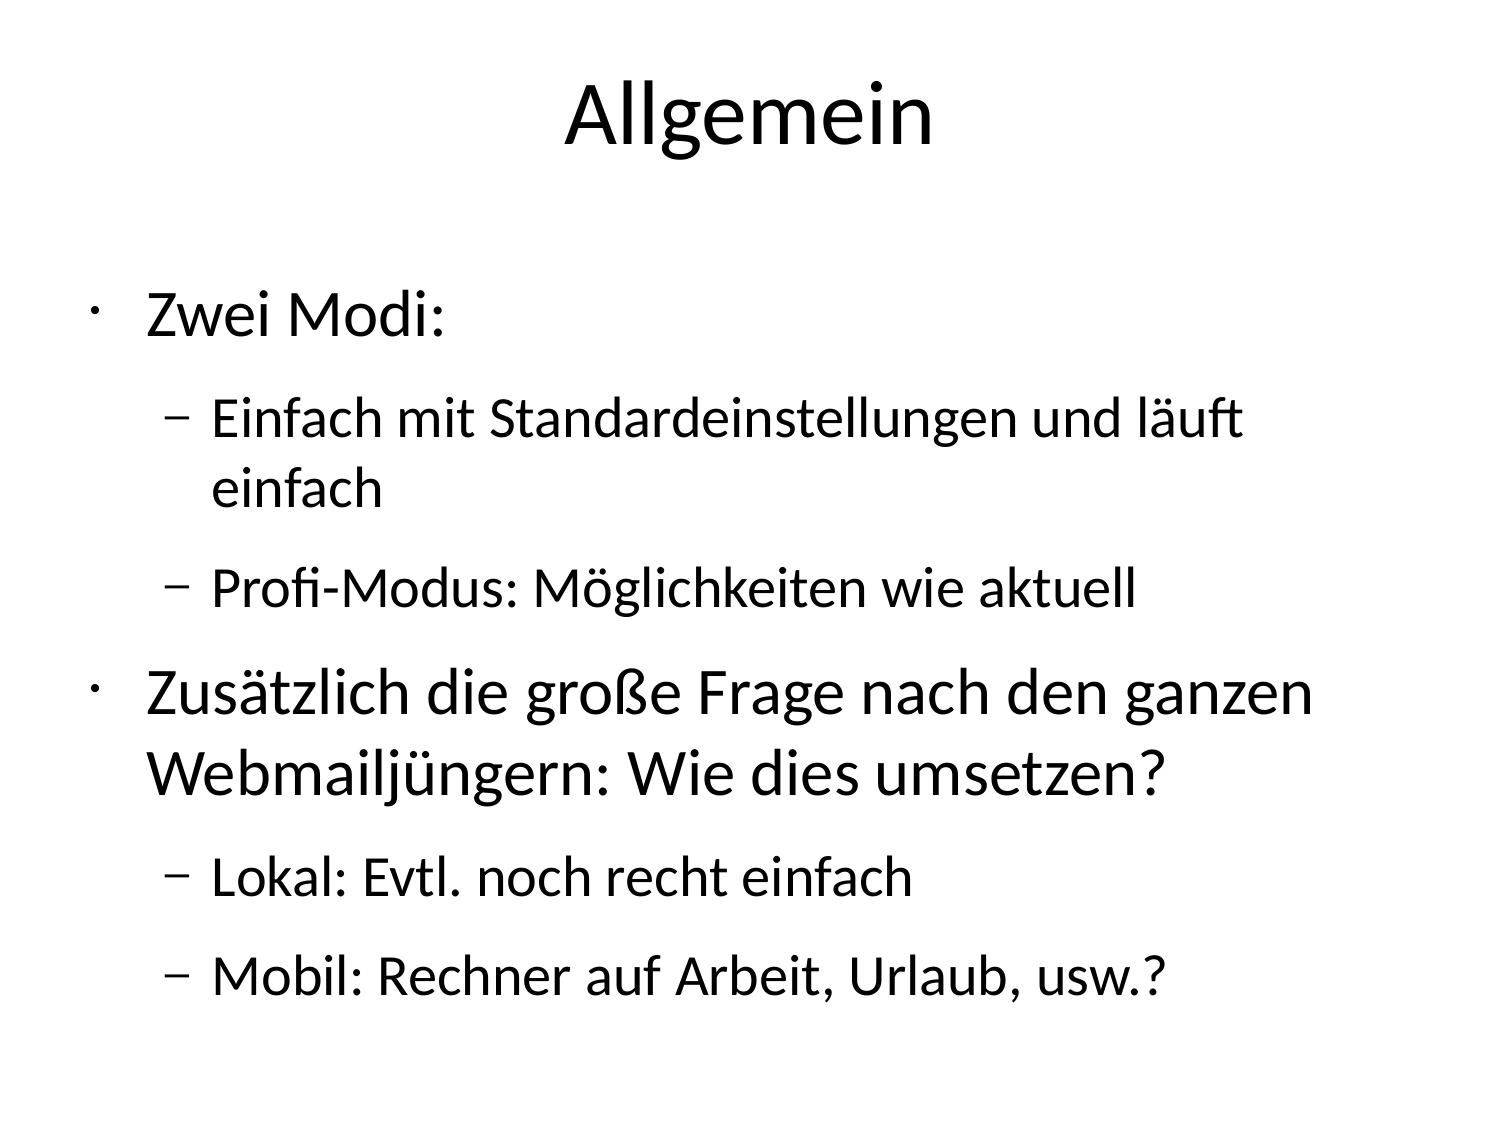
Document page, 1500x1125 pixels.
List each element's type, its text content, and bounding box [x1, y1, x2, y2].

list Zwei Modi: Einfach mit Standardeinstellungen und läuft einfach Profi-Modus: Möglichkeiten wie aktuell Zusätzlich die große Frage nach den ganzen Webmailjüngern: Wie dies umsetzen? Lokal: Evtl. noch recht einfach Mobil: Rechner auf Arbeit, Urlaub, usw.? [75, 262, 1425, 1005]
title Allgemein [75, 45, 1425, 233]
